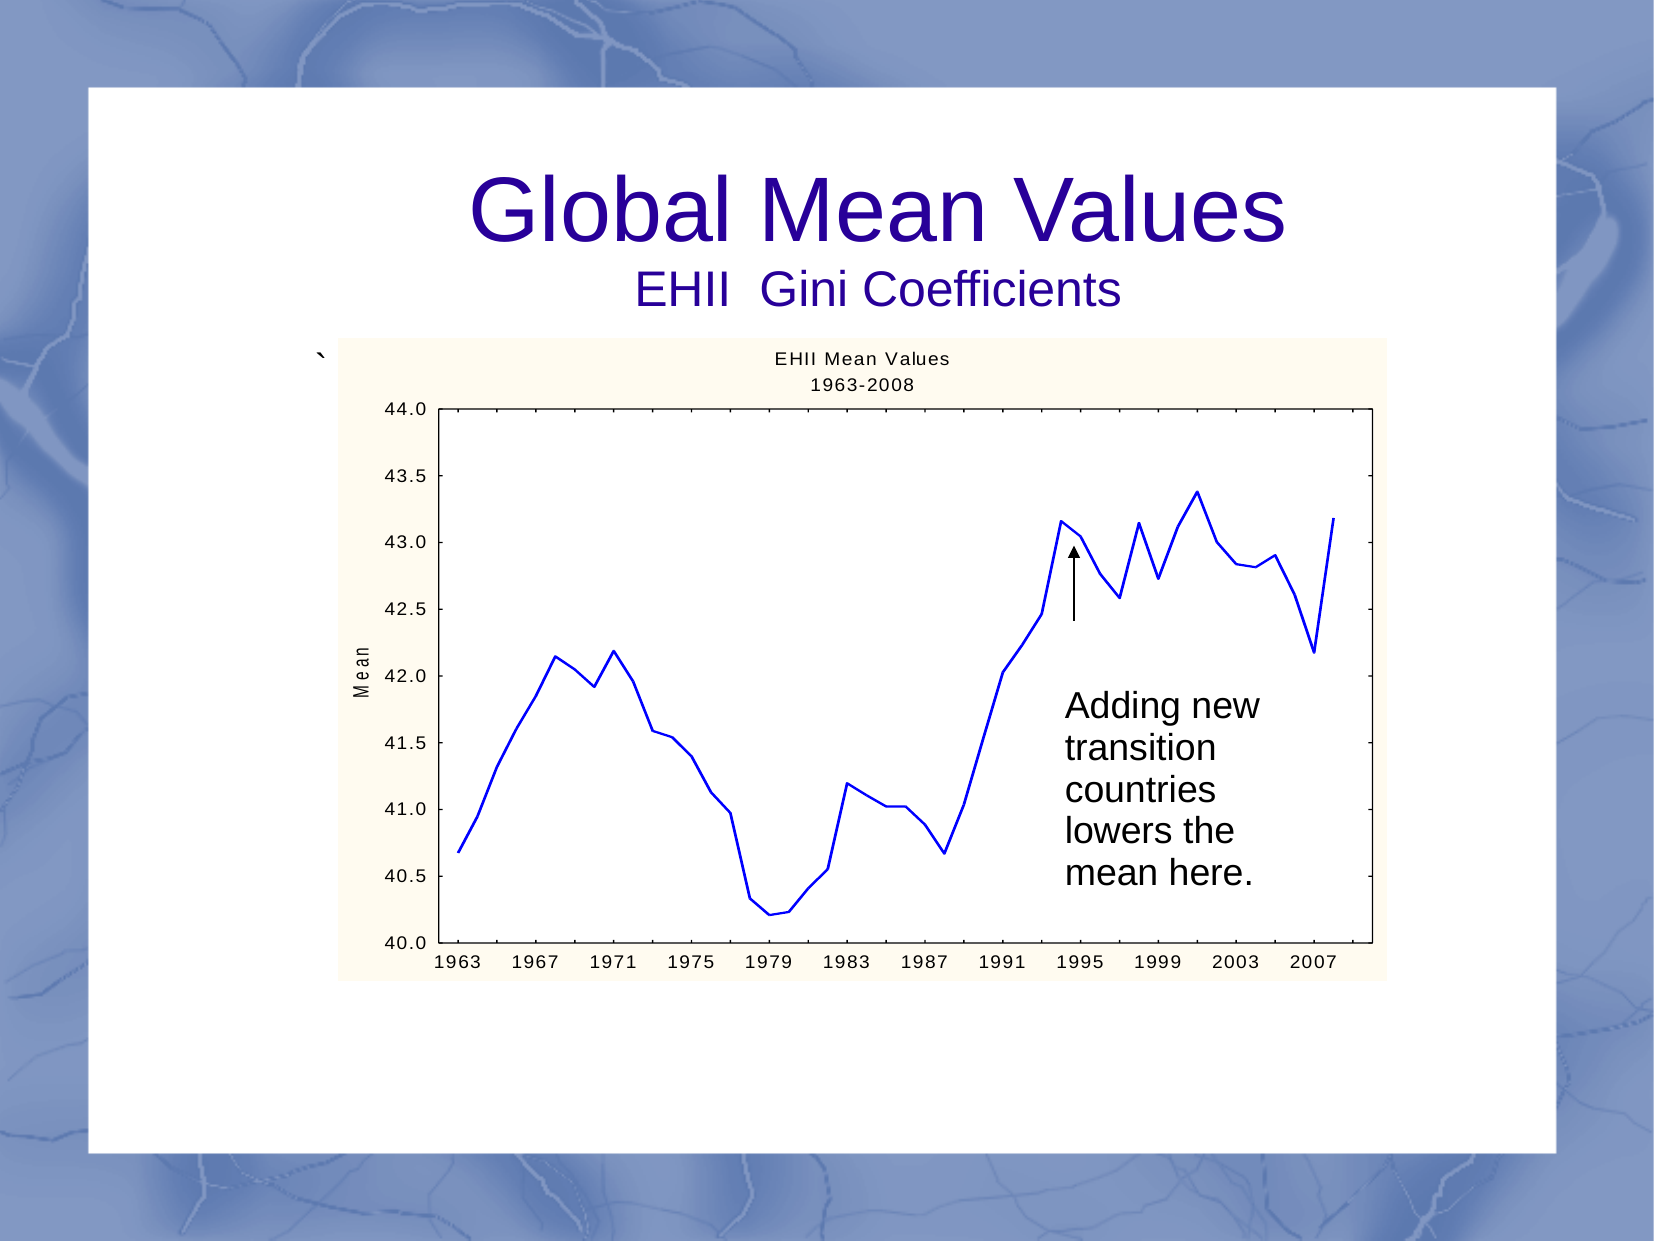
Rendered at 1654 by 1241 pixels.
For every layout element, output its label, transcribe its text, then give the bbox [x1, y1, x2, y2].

text_box Adding new transition countries lowers the mean here. [1049, 675, 1313, 901]
text_box ` [300, 337, 337, 395]
picture [0, 0, 1654, 1241]
title Global Mean Values EHII Gini Coefficients [150, 75, 1607, 513]
